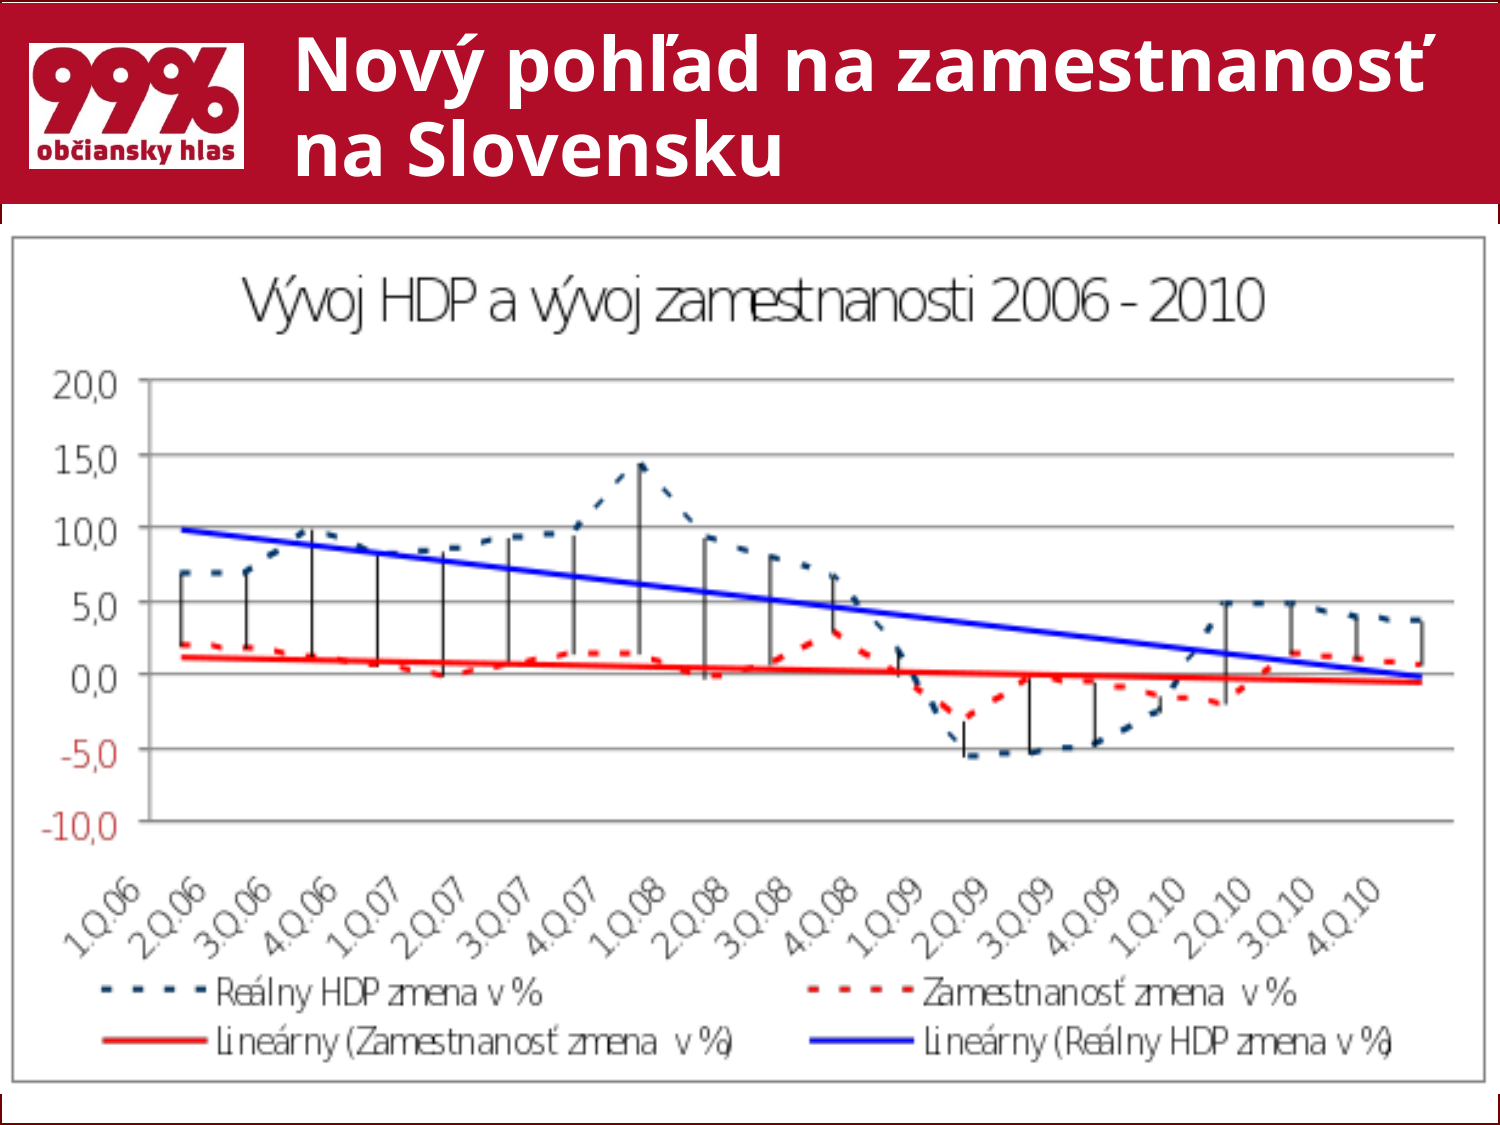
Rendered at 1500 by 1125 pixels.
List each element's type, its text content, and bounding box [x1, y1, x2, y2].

text_box Nový pohľad na zamestnanosť na Slovensku [277, 0, 1500, 192]
picture [0, 3, 1500, 204]
text_box [0, 204, 1500, 1125]
